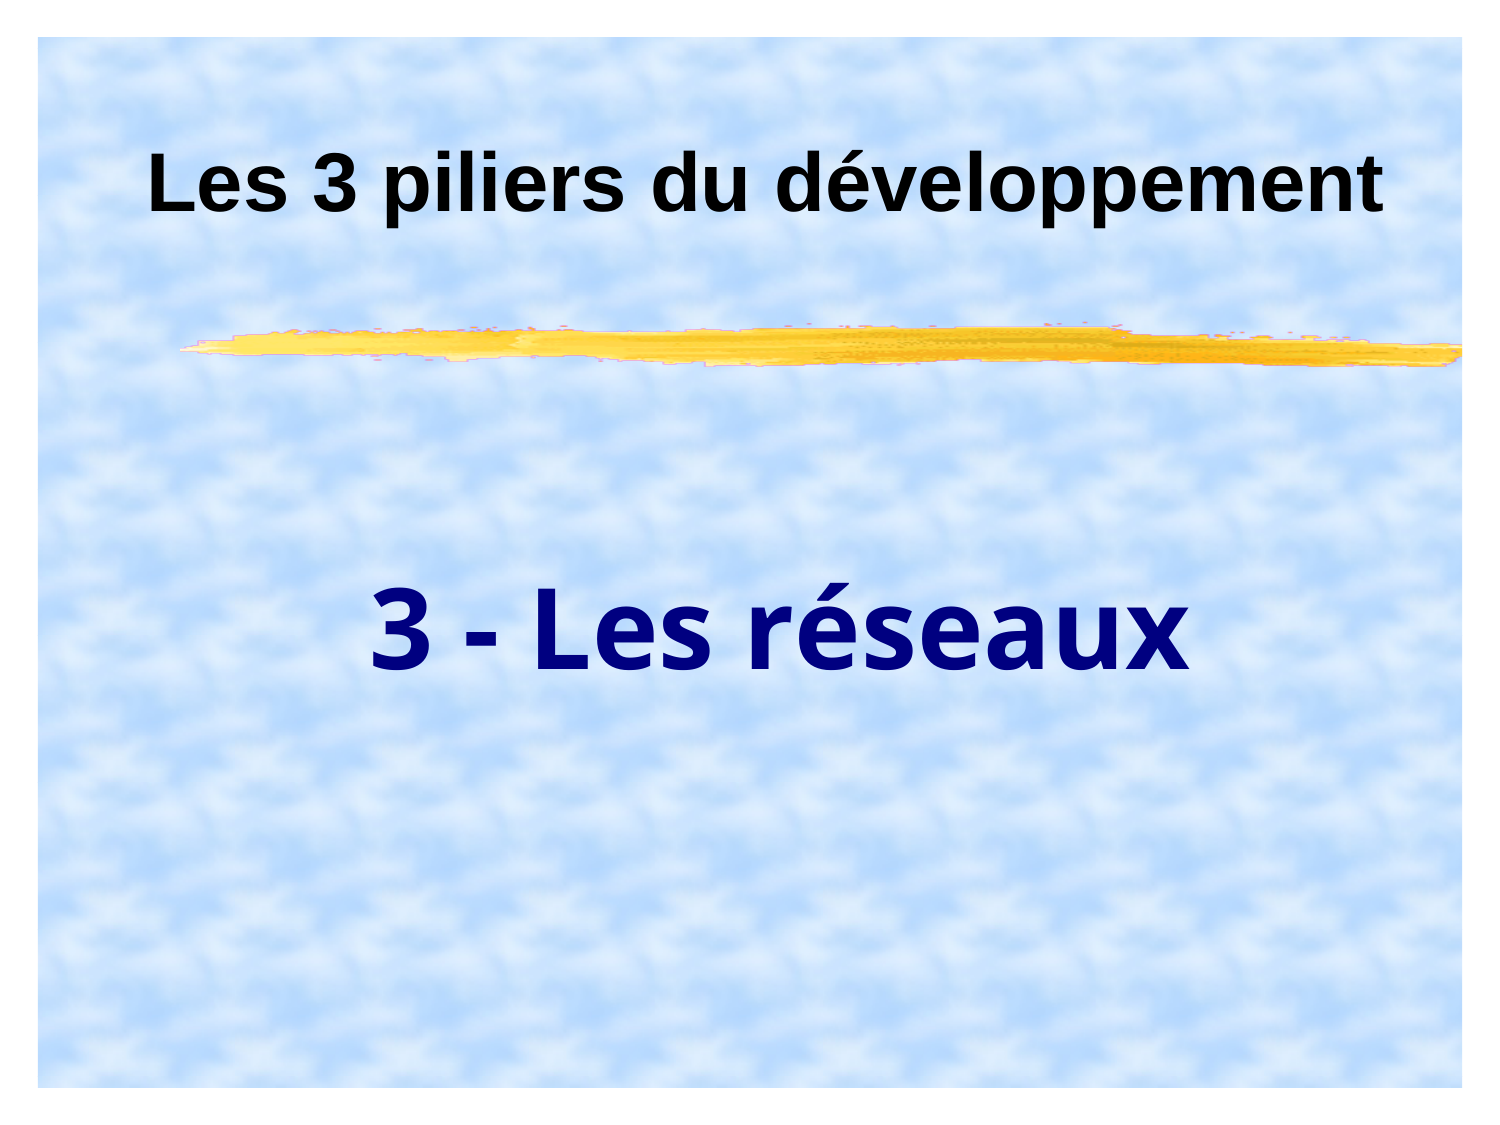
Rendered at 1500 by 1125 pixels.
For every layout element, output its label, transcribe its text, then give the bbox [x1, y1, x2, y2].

subtitle 3 - Les réseaux [264, 491, 1262, 761]
title Les 3 piliers du développement [145, 66, 1416, 300]
picture [37, 37, 1463, 1088]
